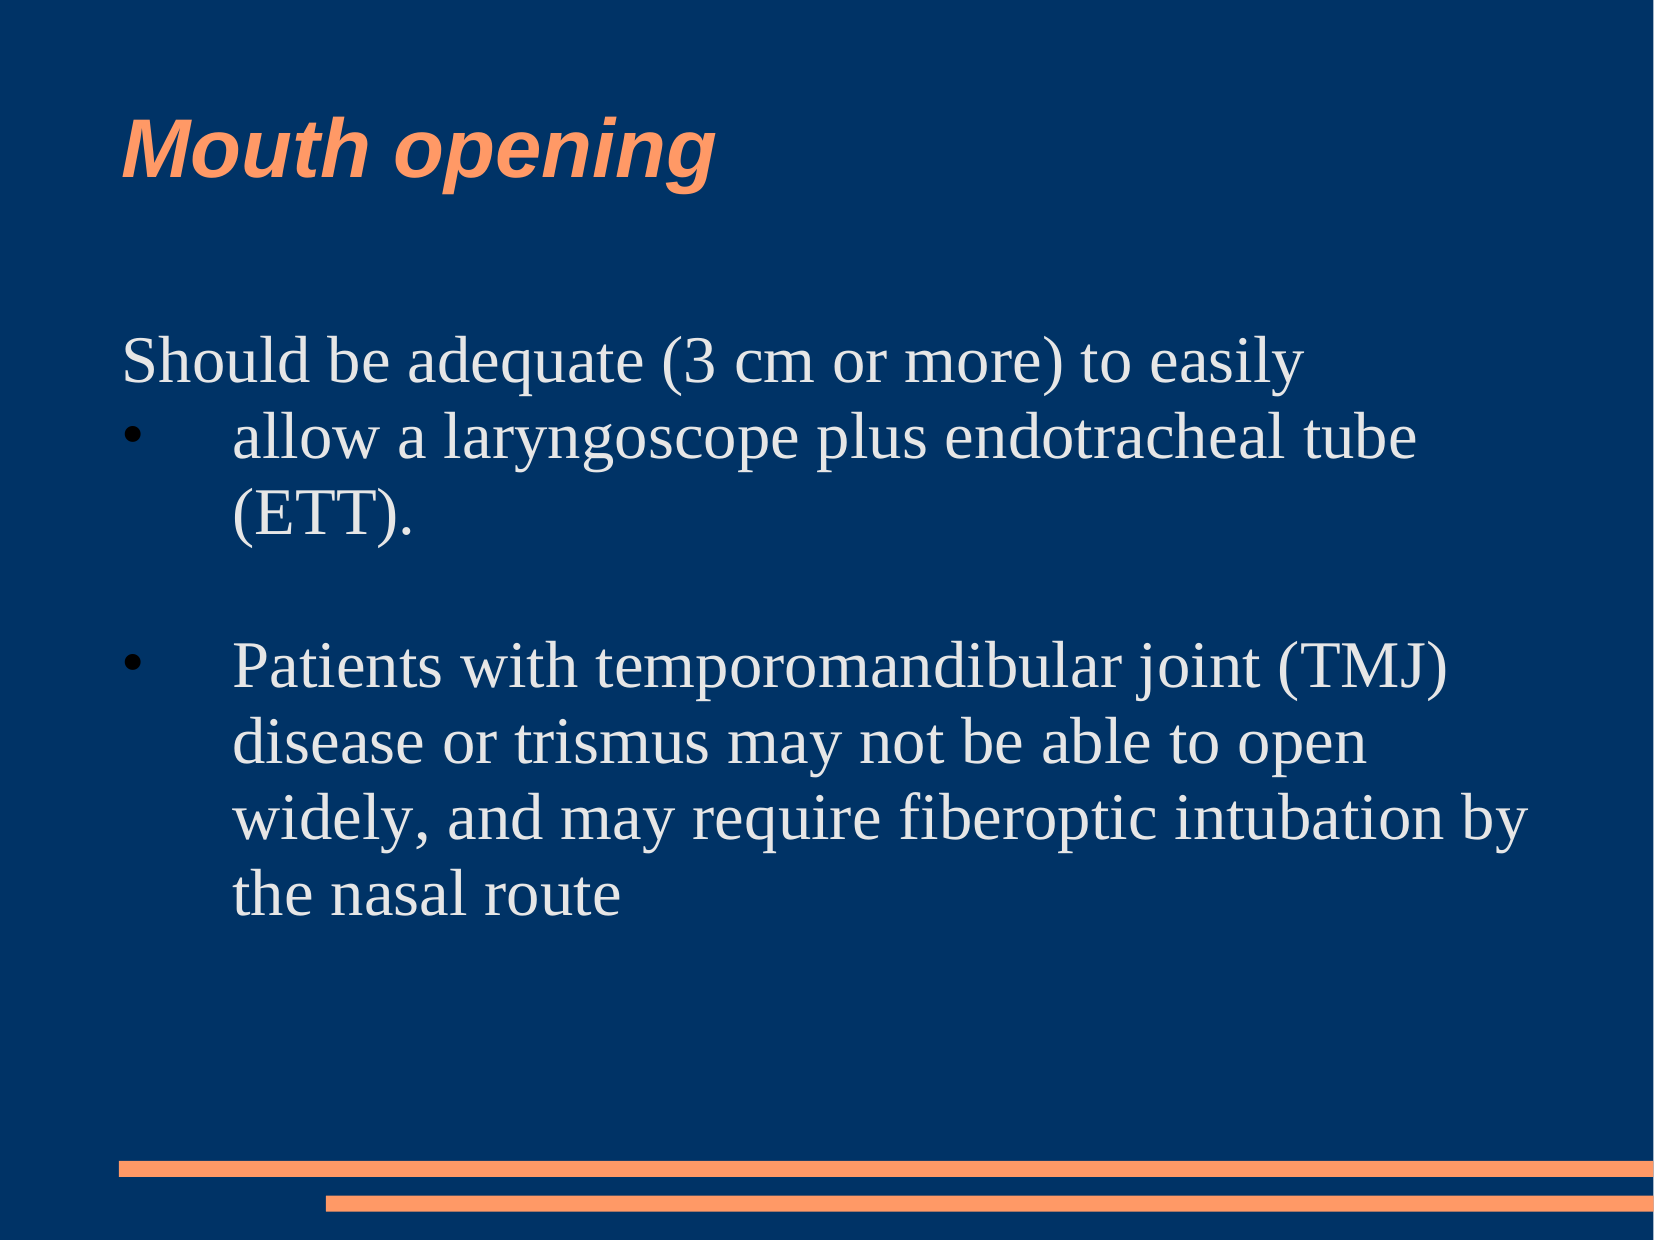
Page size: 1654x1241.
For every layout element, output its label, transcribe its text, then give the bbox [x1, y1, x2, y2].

title Mouth opening [121, 53, 1533, 245]
list Should be adequate (3 cm or more) to easily allow a laryngoscope plus endotracheal tube (ETT). Patients with temporomandibular joint (TMJ) disease or trismus may not be able to open widely, and may require fiberoptic intubation by the nasal route [121, 322, 1560, 1116]
